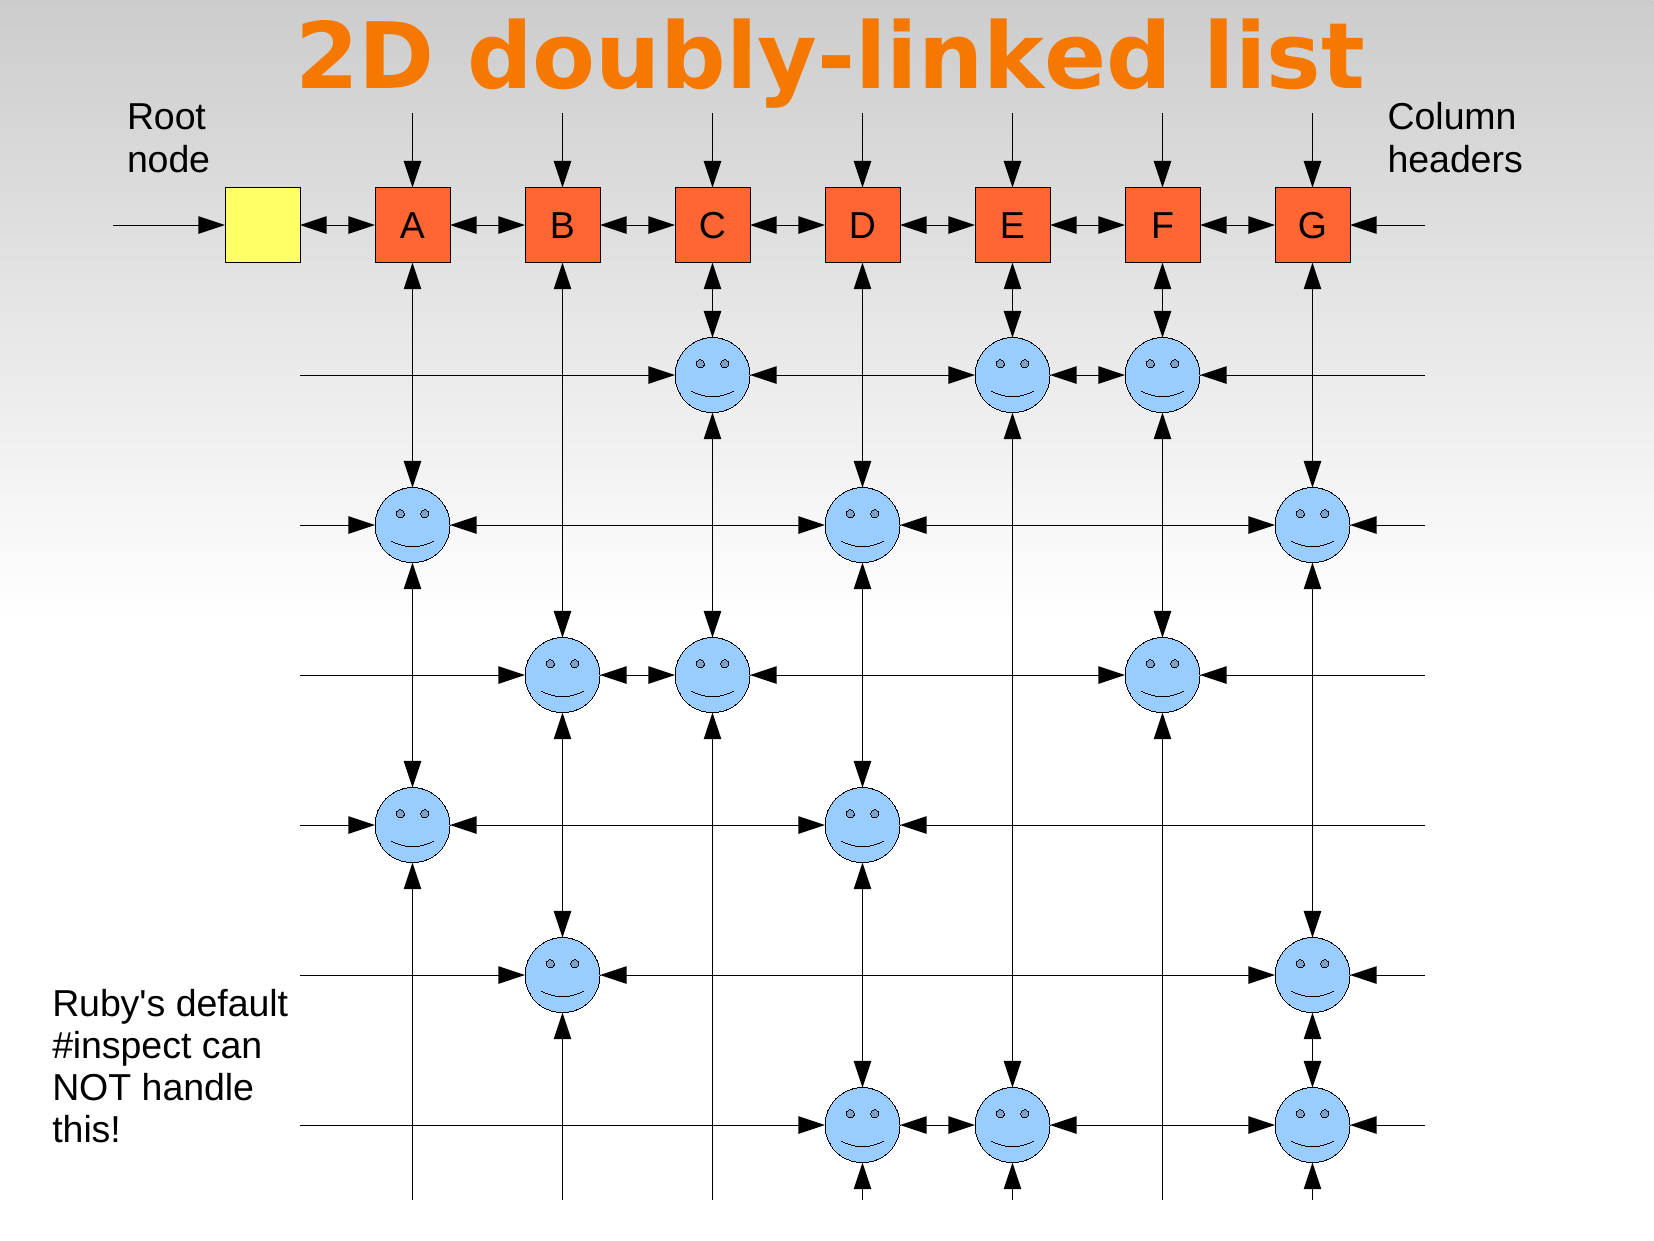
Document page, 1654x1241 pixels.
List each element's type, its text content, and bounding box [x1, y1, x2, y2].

text_box [975, 1087, 1050, 1163]
text_box [1275, 1087, 1351, 1163]
text_box [1275, 937, 1350, 1013]
text_box [375, 487, 450, 563]
text_box [525, 937, 600, 1013]
text_box Root node [112, 88, 226, 188]
text_box [525, 637, 600, 713]
text_box C [675, 187, 751, 263]
text_box D [825, 187, 901, 263]
text_box [225, 187, 301, 263]
text_box [825, 487, 900, 563]
text_box [675, 637, 751, 713]
text_box [375, 787, 450, 863]
text_box E [975, 187, 1051, 263]
text_box [675, 337, 750, 413]
text_box [1125, 337, 1200, 413]
text_box F [1125, 187, 1201, 263]
text_box Column headers [1372, 88, 1538, 188]
text_box [825, 1087, 900, 1163]
text_box G [1275, 187, 1351, 263]
text_box [975, 337, 1050, 413]
text_box Ruby's default #inspect can NOT handle this! [37, 975, 304, 1168]
text_box [1125, 637, 1200, 713]
text_box [1275, 487, 1350, 563]
text_box B [525, 187, 601, 263]
title 2D doubly-linked list [86, 0, 1576, 113]
text_box [825, 787, 900, 863]
text_box A [375, 187, 451, 263]
